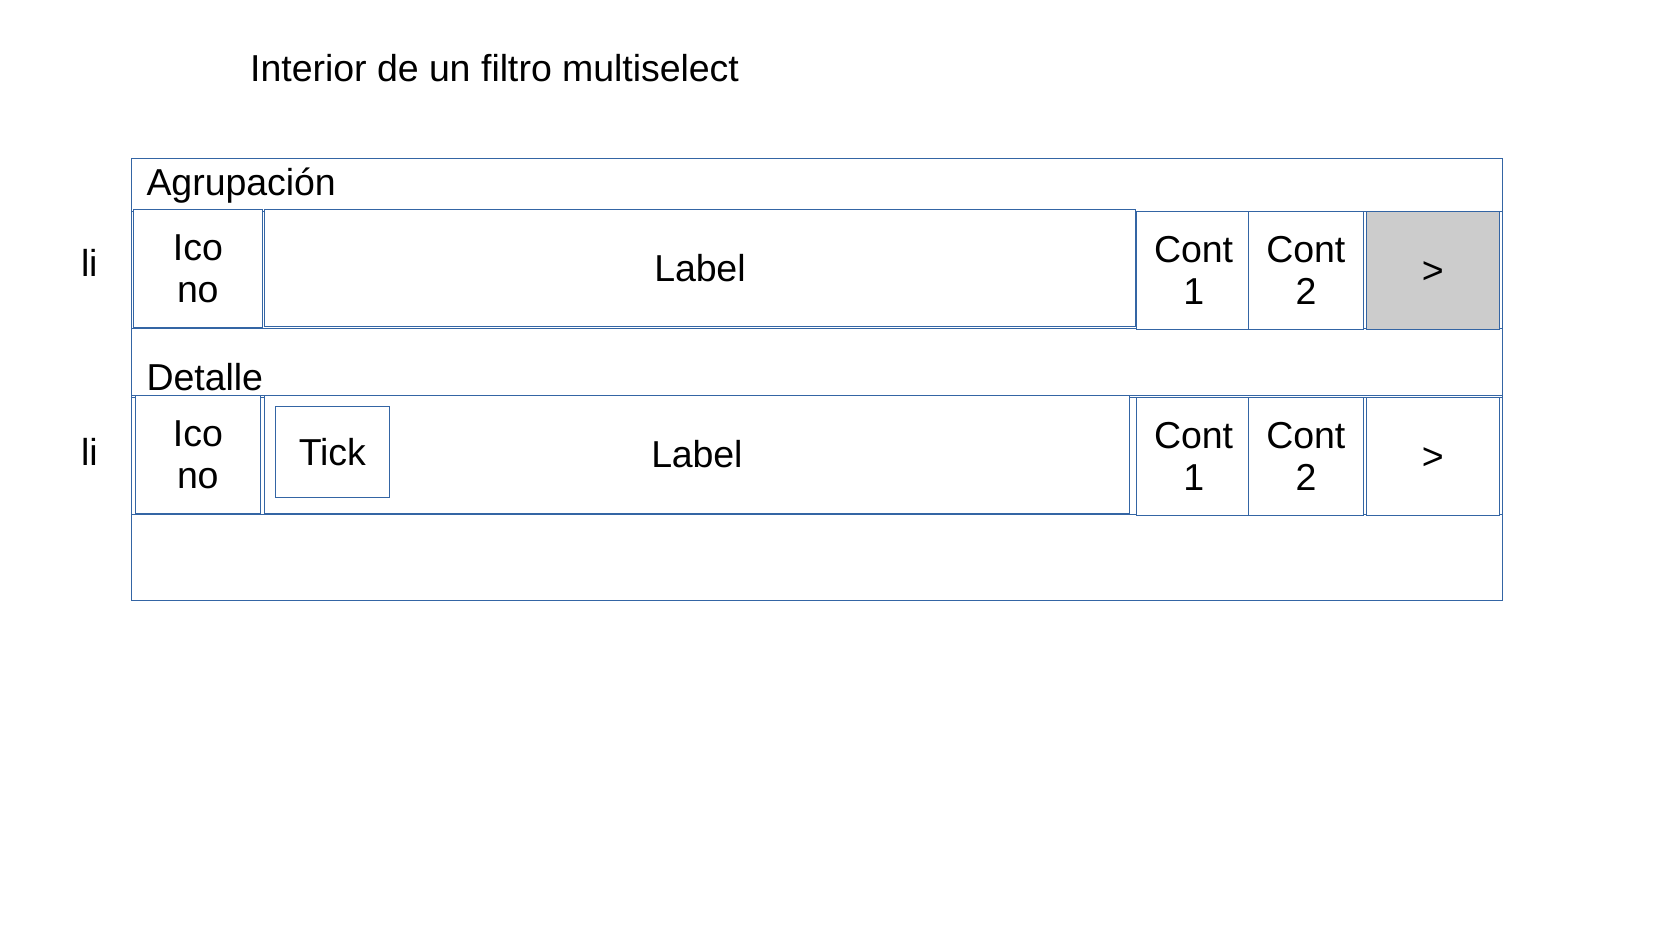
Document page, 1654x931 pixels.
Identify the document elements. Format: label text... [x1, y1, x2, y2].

text_box Label [264, 209, 1136, 327]
text_box [131, 158, 1503, 601]
text_box Agrupación [131, 153, 351, 211]
text_box li [66, 424, 113, 481]
text_box Cont 2 [1248, 211, 1364, 330]
text_box Ico no [133, 211, 263, 328]
text_box > [1366, 397, 1500, 516]
text_box Interior de un filtro multiselect [235, 39, 755, 97]
text_box li [66, 235, 113, 292]
text_box Tick [275, 406, 390, 498]
text_box Cont 2 [1248, 397, 1364, 516]
text_box > [1366, 211, 1500, 330]
text_box Label [264, 395, 1130, 514]
text_box Cont 1 [1136, 397, 1248, 516]
text_box Cont 1 [1136, 211, 1248, 330]
text_box Detalle [131, 348, 278, 397]
text_box Ico no [135, 395, 261, 514]
